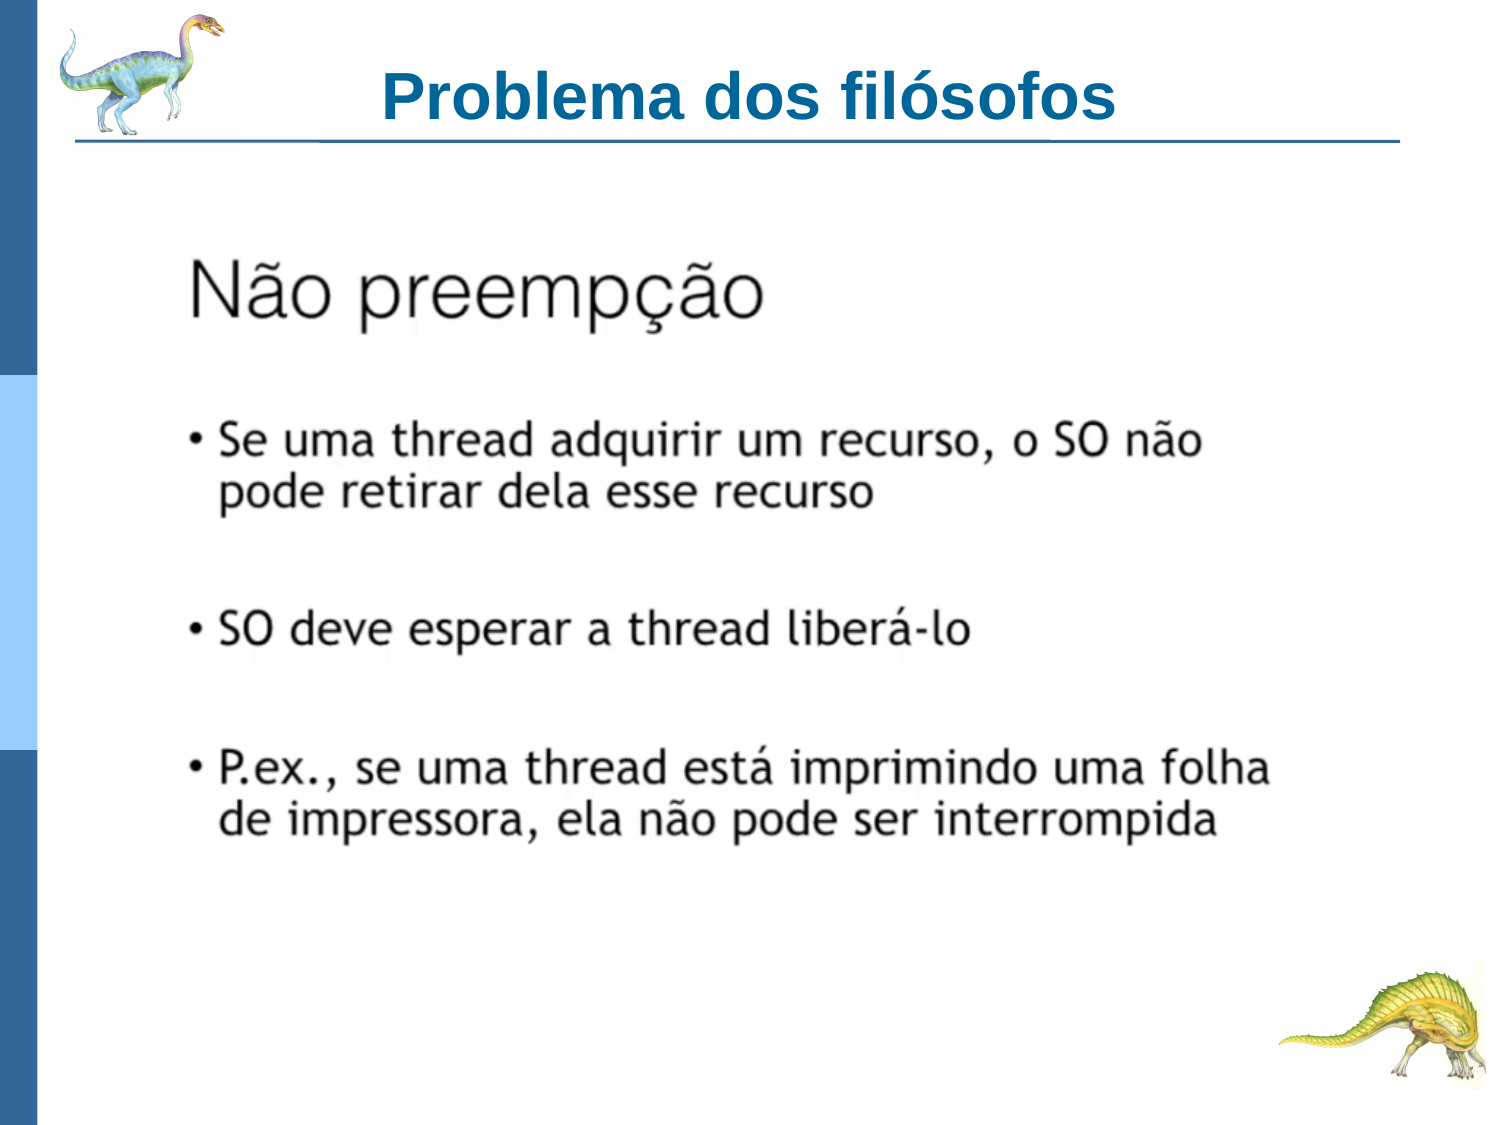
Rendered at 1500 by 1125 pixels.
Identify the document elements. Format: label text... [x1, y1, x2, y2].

picture [46, 0, 243, 149]
text_box Problema dos filósofos [75, 45, 1426, 141]
picture [179, 247, 1288, 867]
picture [1275, 959, 1486, 1090]
